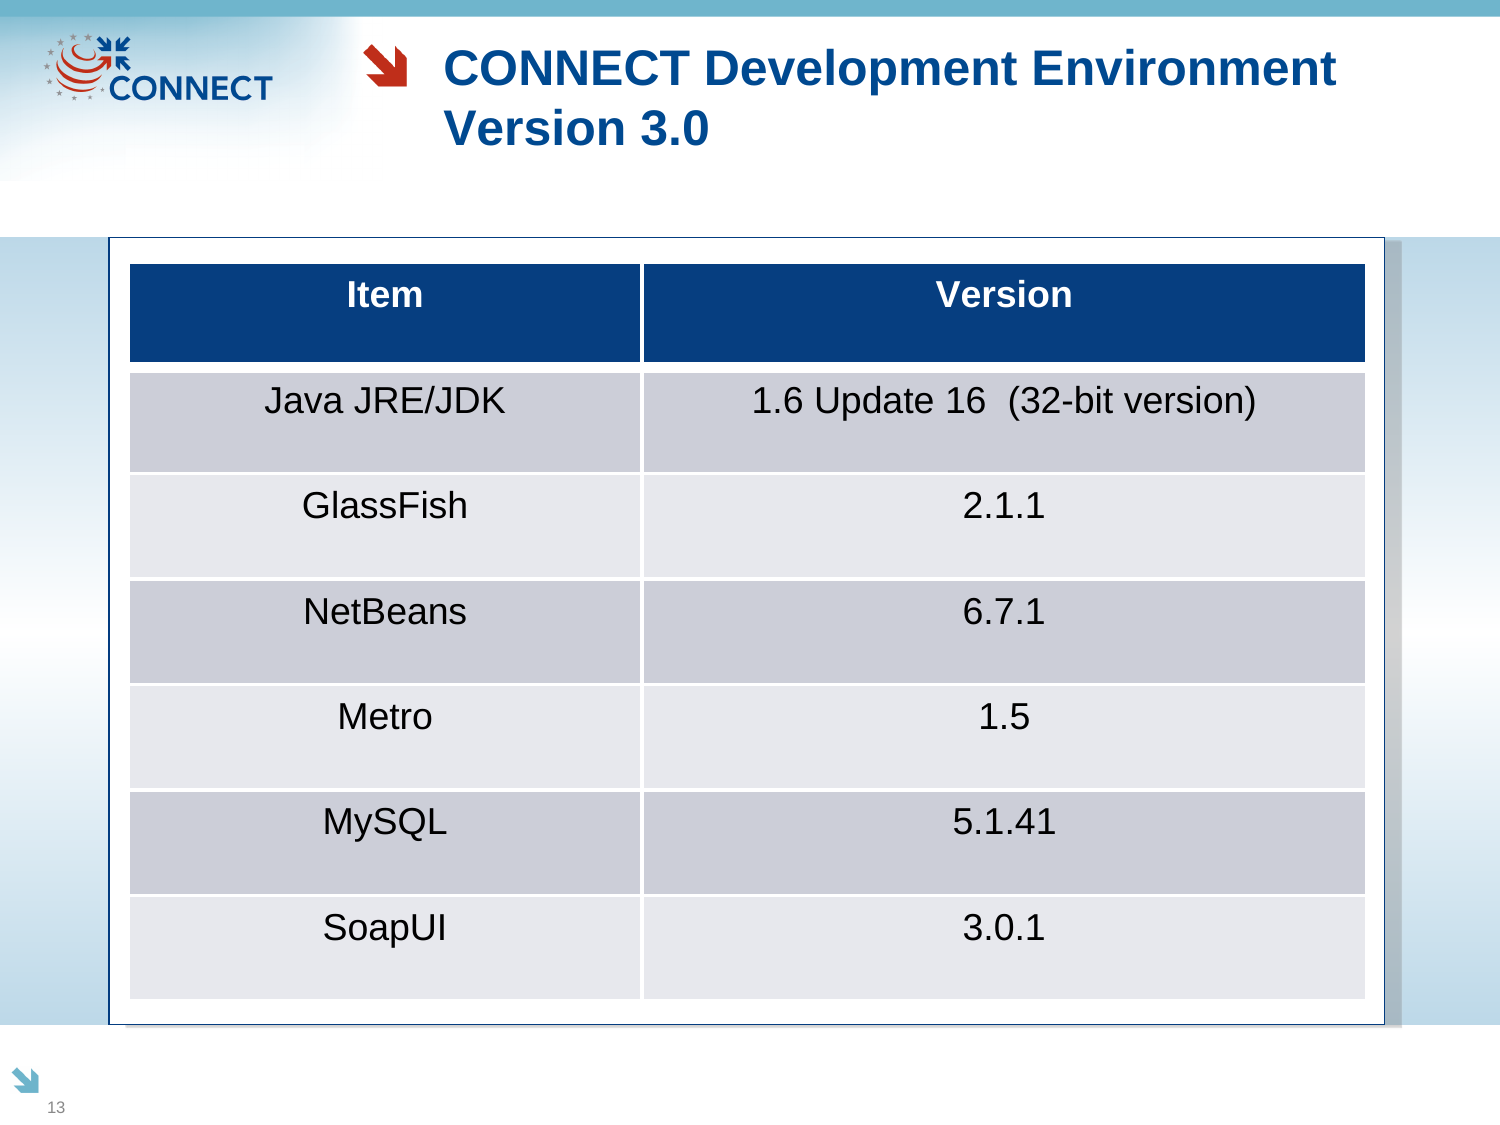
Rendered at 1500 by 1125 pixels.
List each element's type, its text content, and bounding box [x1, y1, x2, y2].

picture [10, 1066, 40, 1094]
table_cell 1.6 Update 16 (32-bit version) [644, 373, 1365, 472]
table_cell 2.1.1 [644, 475, 1365, 577]
table_cell 5.1.41 [644, 792, 1365, 894]
table_cell GlassFish [130, 475, 640, 577]
table_cell NetBeans [130, 581, 640, 683]
table_cell Java JRE/JDK [130, 373, 640, 472]
table_cell 3.0.1 [644, 897, 1365, 999]
text_box <number> [32, 1076, 508, 1125]
table_header Version [644, 264, 1365, 362]
table_cell MySQL [130, 792, 640, 894]
text_box [0, 237, 1500, 1025]
title CONNECT Development Environment Version 3.0 [428, 28, 1500, 213]
table_header Item [130, 264, 640, 362]
table_cell SoapUI [130, 897, 640, 999]
table_cell 1.5 [644, 686, 1365, 788]
table_cell Metro [130, 686, 640, 788]
picture [0, 17, 408, 181]
table_cell 6.7.1 [644, 581, 1365, 683]
